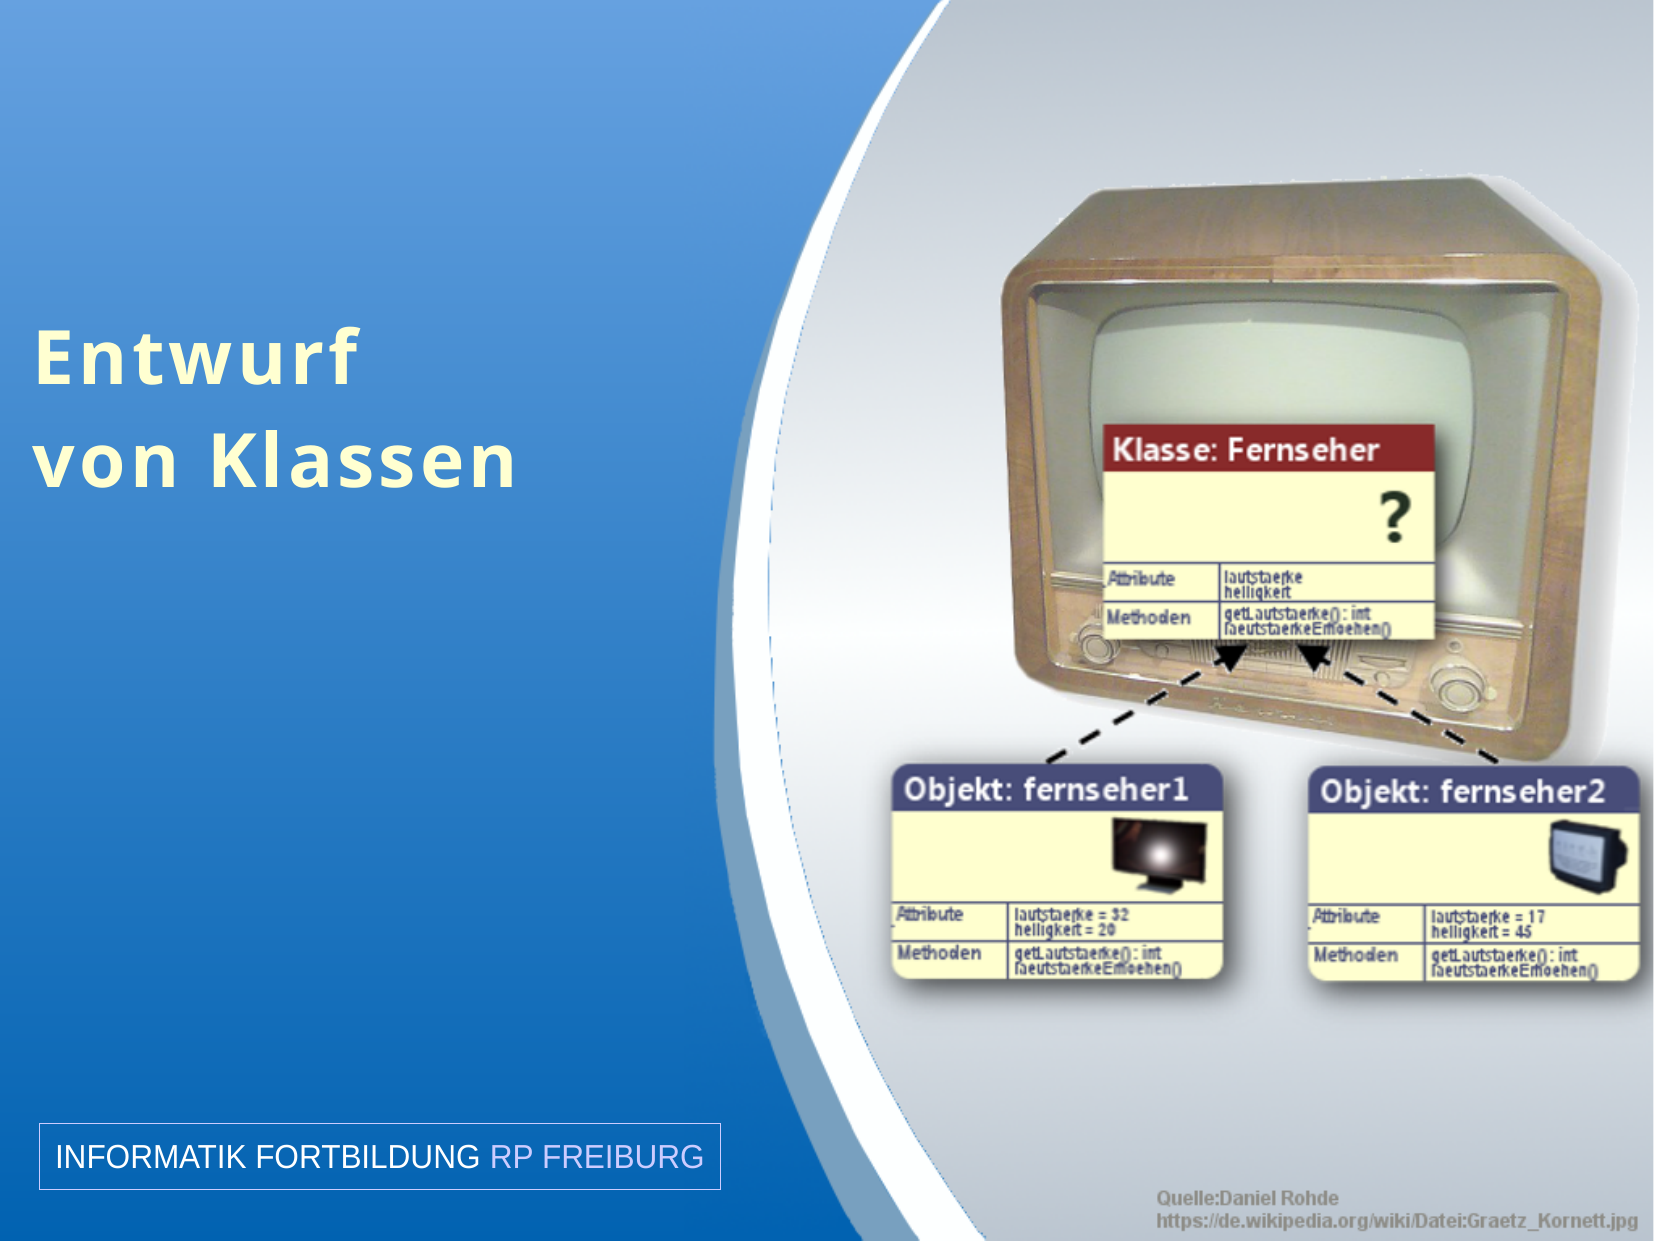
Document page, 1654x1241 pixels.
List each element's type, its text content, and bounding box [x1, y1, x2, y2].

picture [684, 0, 1654, 1241]
text_box Entwurf von Klassen [18, 297, 761, 533]
text_box [0, 0, 684, 1241]
text_box INFORMATIK FORTBILDUNG RP FREIBURG [39, 1123, 721, 1190]
